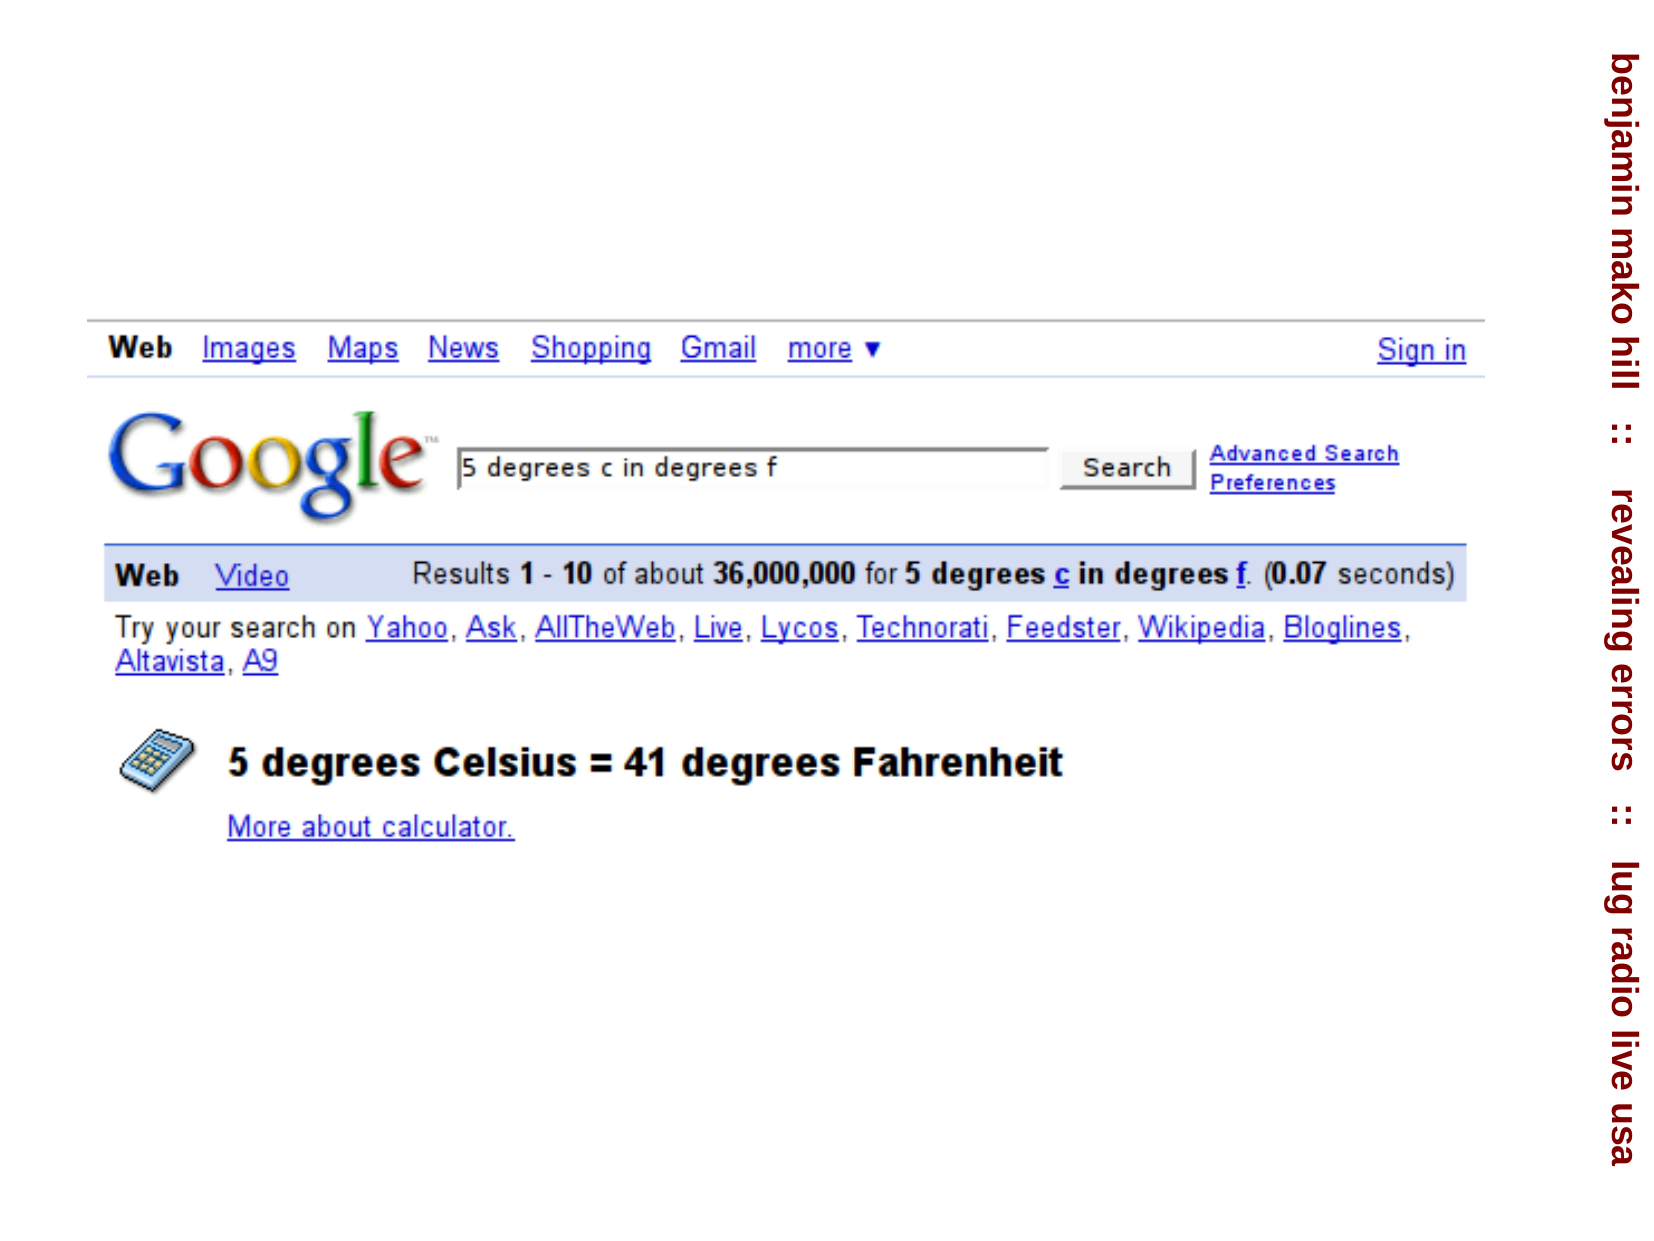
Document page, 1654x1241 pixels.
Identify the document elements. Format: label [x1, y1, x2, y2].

picture [87, 318, 1485, 900]
